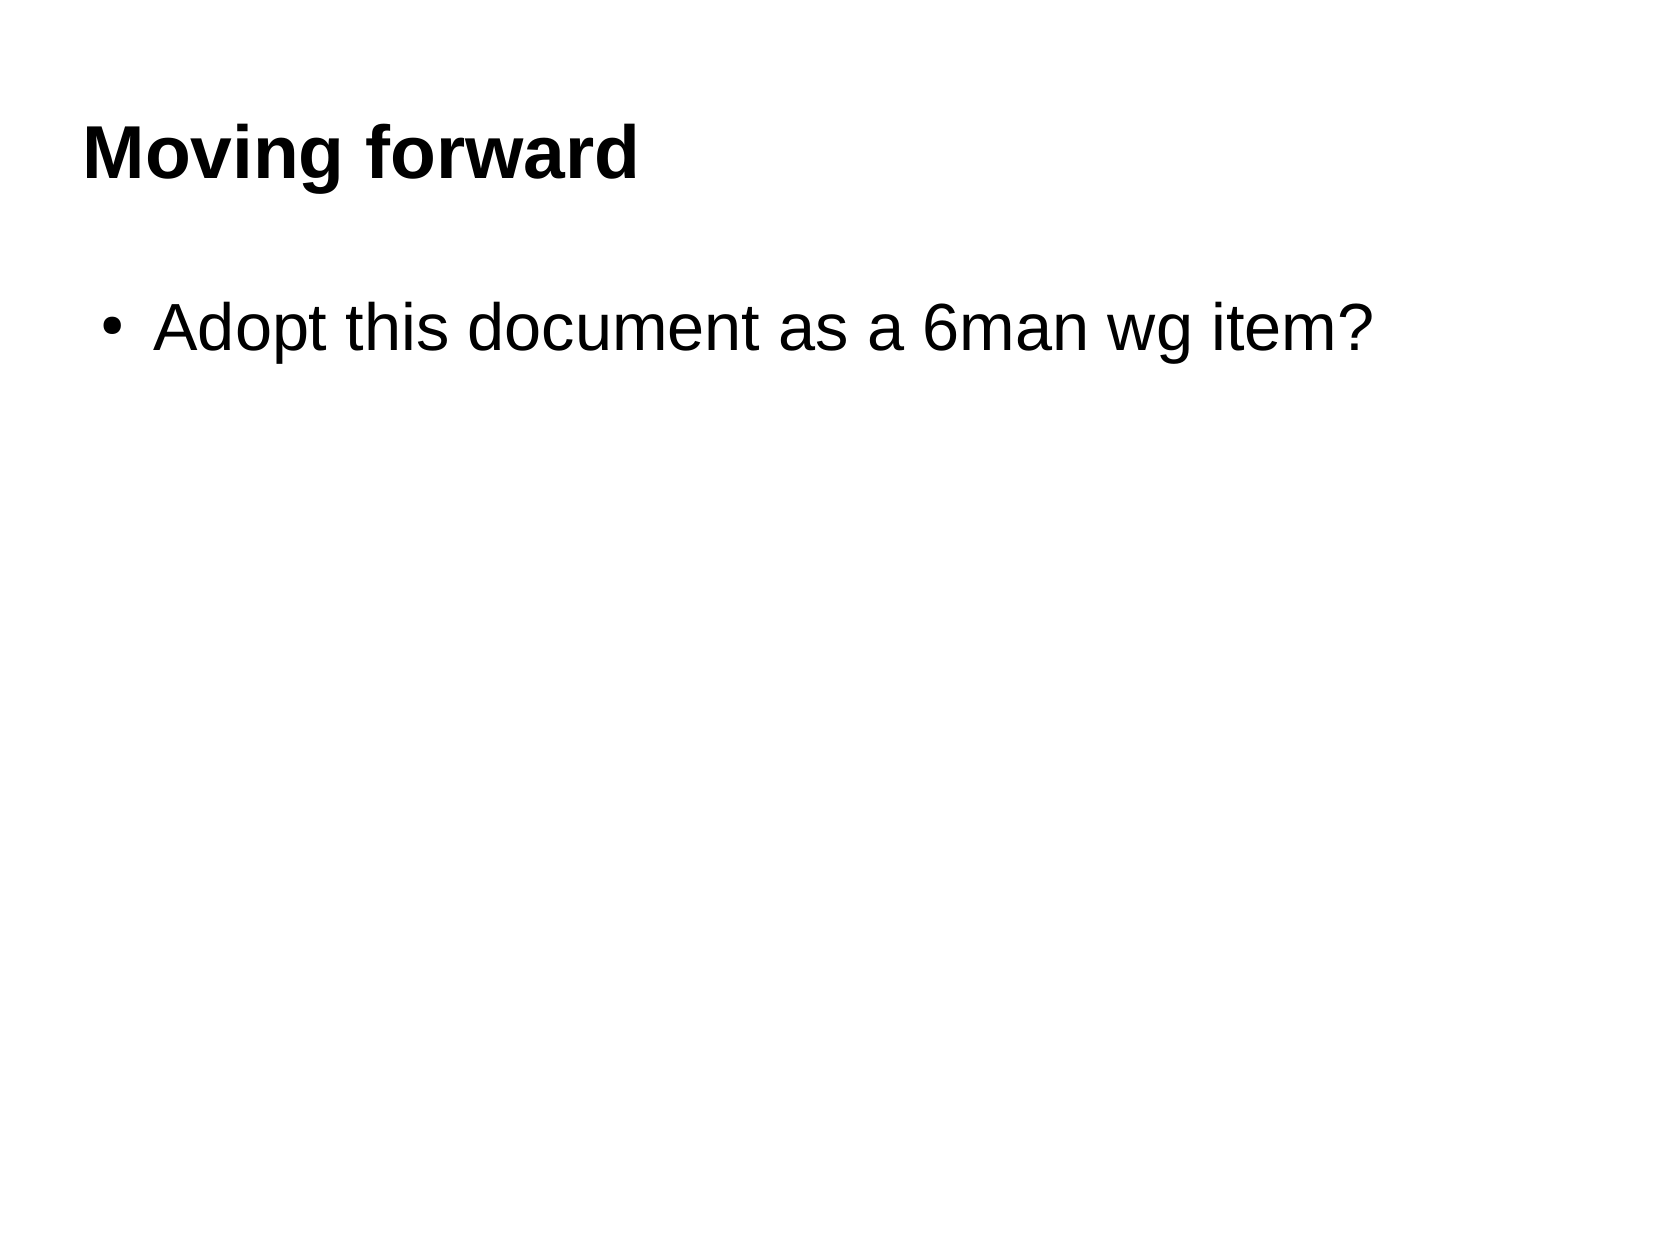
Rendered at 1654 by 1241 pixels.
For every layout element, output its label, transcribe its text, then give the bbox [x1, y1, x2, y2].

title Moving forward [82, 49, 1571, 257]
list Adopt this document as a 6man wg item? [82, 290, 1571, 1109]
